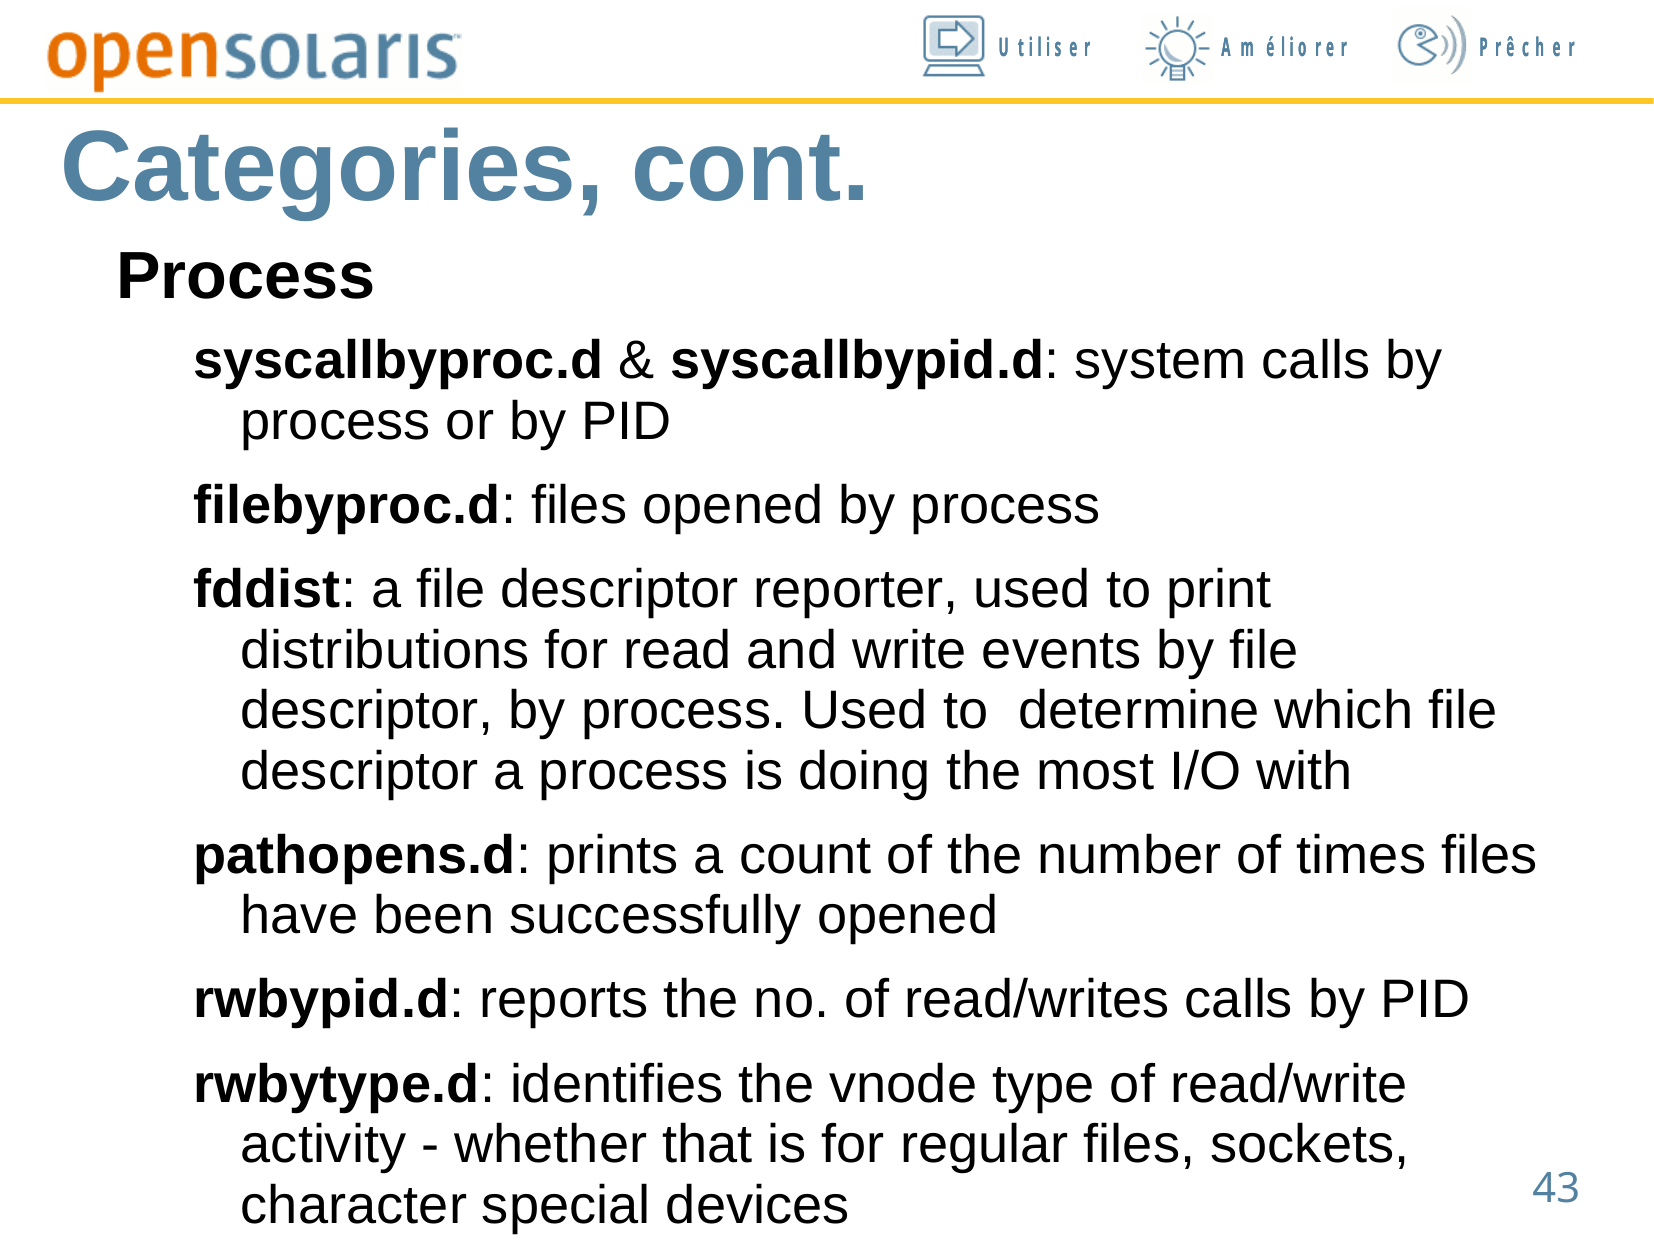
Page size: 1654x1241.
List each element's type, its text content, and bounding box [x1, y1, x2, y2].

picture [46, 31, 462, 94]
title Categories, cont. [60, 109, 1534, 222]
list Process syscallbyproc.d & syscallbypid.d: system calls by process or by PID filebyproc.d: files opened by process fddist: a file descriptor reporter, used to print distributions for read and write events by file descriptor, by process. Used to determine which file descriptor a process is doing the most I/O with pathopens.d: prints a count of the number of times files have been successfully opened rwbypid.d: reports the no. of read/writes calls by PID rwbytype.d: identifies the vnode type of read/write activity - whether that is for regular files, sockets, character special devices [98, 237, 1556, 1241]
